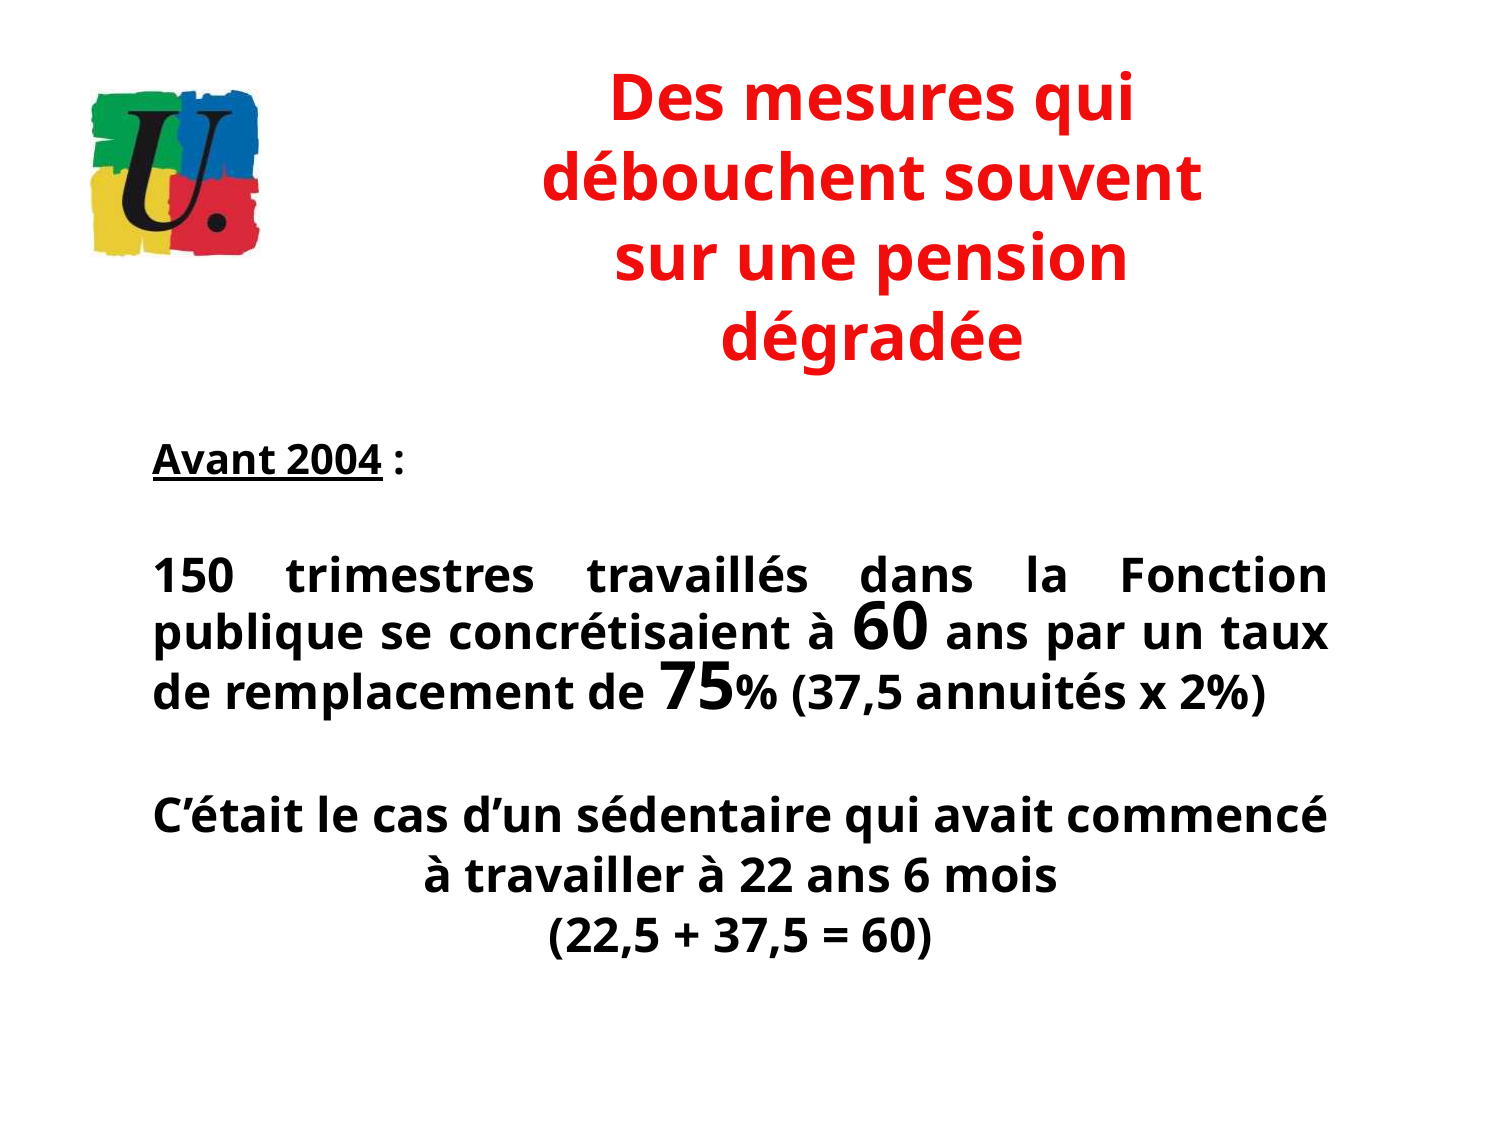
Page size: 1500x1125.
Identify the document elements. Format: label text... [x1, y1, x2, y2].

picture [90, 89, 261, 258]
text_box Avant 2004 : 150 trimestres travaillés dans la Fonction publique se concrétisaient à 60 ans par un taux de remplacement de 75% (37,5 annuités x 2%) C’était le cas d’un sédentaire qui avait commencé à travailler à 22 ans 6 mois (22,5 + 37,5 = 60) [140, 422, 1343, 890]
text_box Des mesures qui débouchent souvent sur une pension dégradée [483, 53, 1261, 281]
